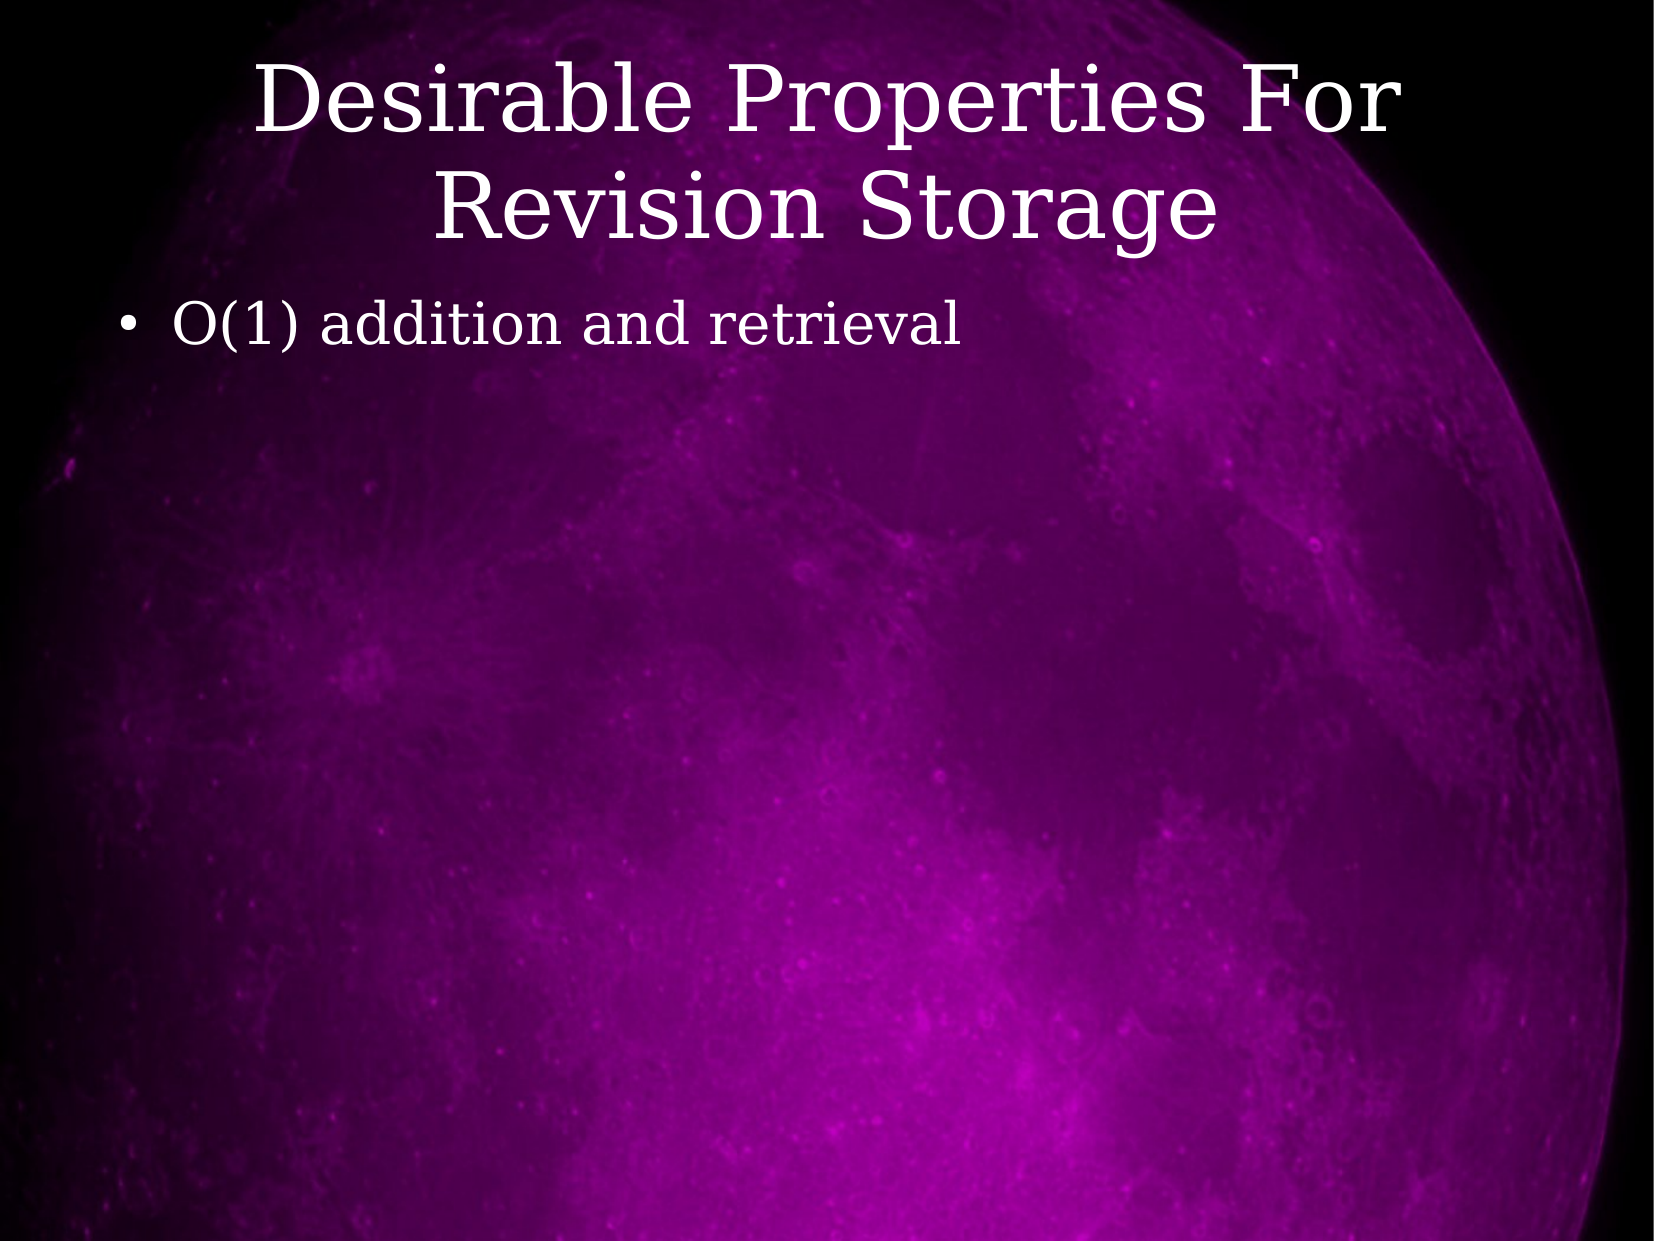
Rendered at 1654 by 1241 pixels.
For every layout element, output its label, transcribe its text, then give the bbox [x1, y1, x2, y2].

title Desirable Properties For Revision Storage [82, 45, 1571, 261]
list O(1) addition and retrieval [82, 290, 1571, 1109]
picture [0, 0, 1654, 1241]
